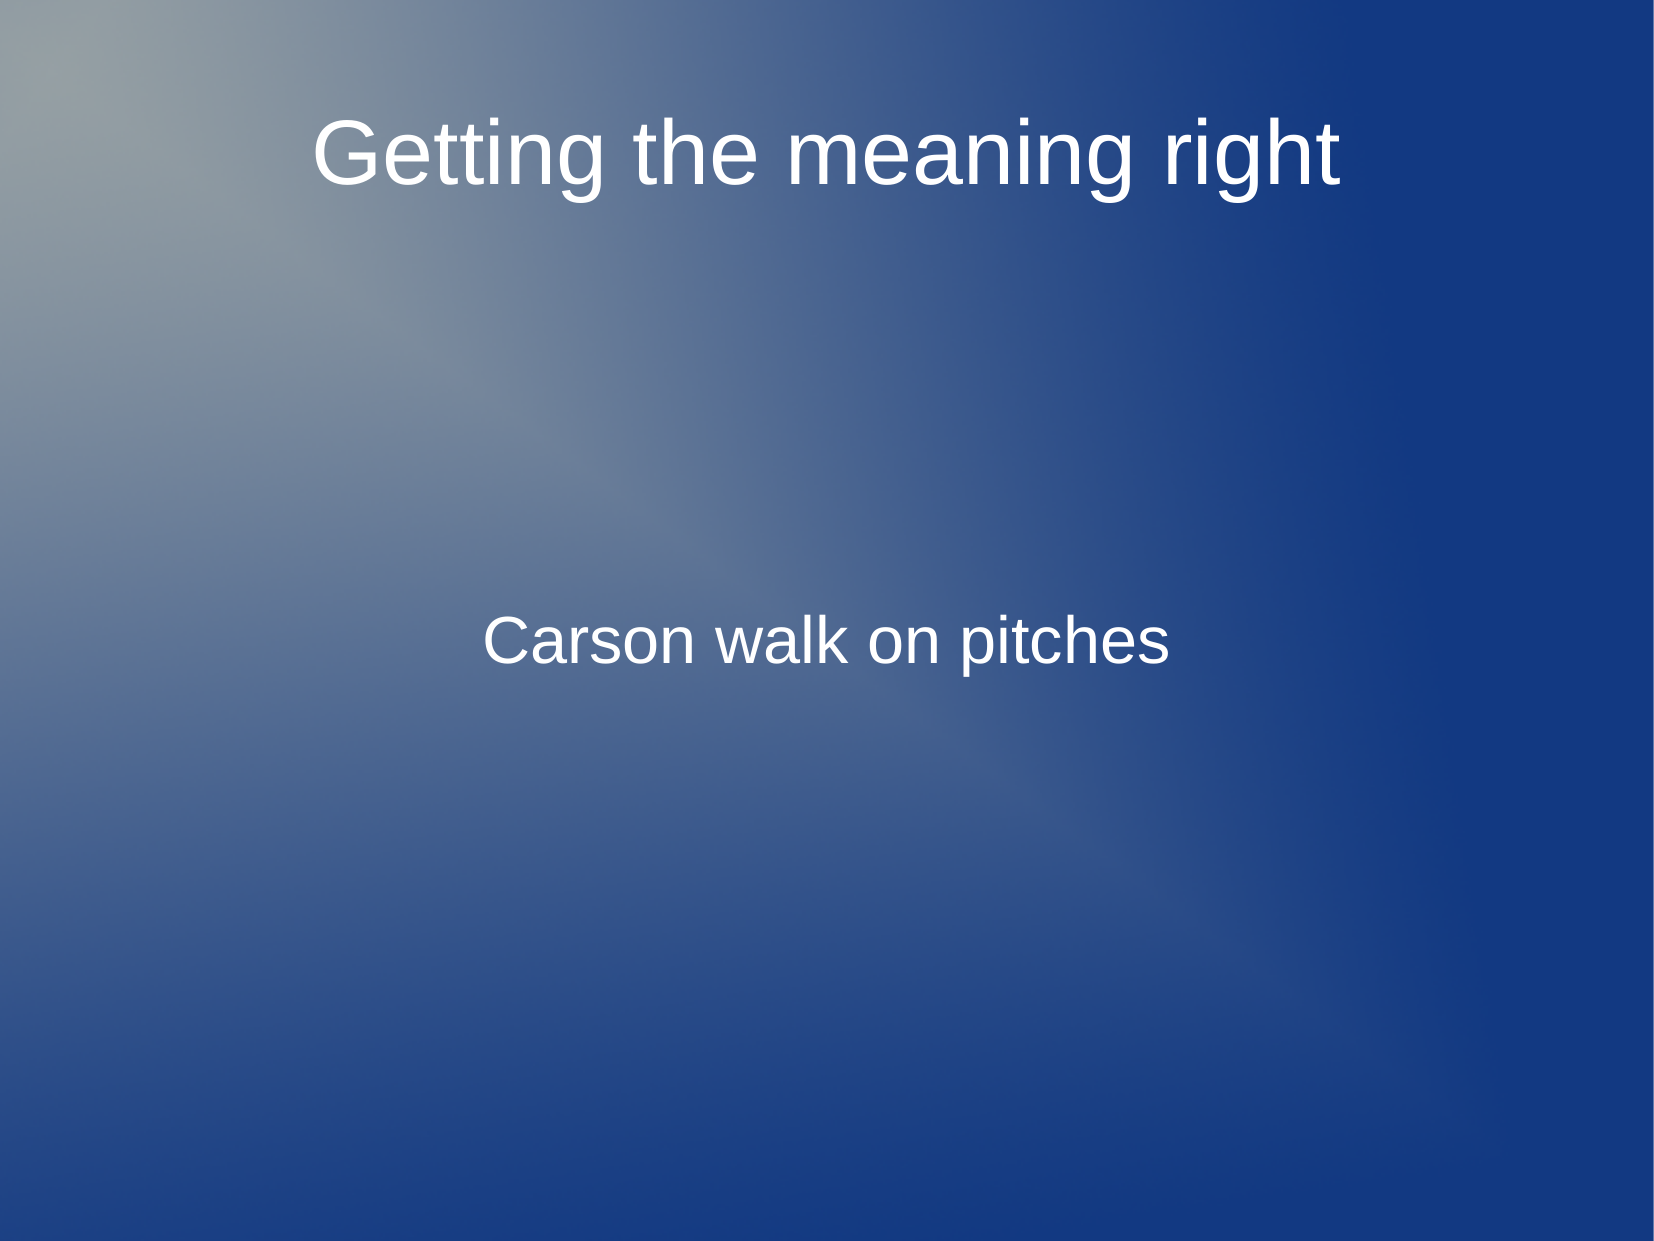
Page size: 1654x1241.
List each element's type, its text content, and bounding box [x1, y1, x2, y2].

list Carson walk on pitches [82, 290, 1571, 1109]
title Getting the meaning right [82, 49, 1571, 257]
picture [0, 0, 1654, 1241]
